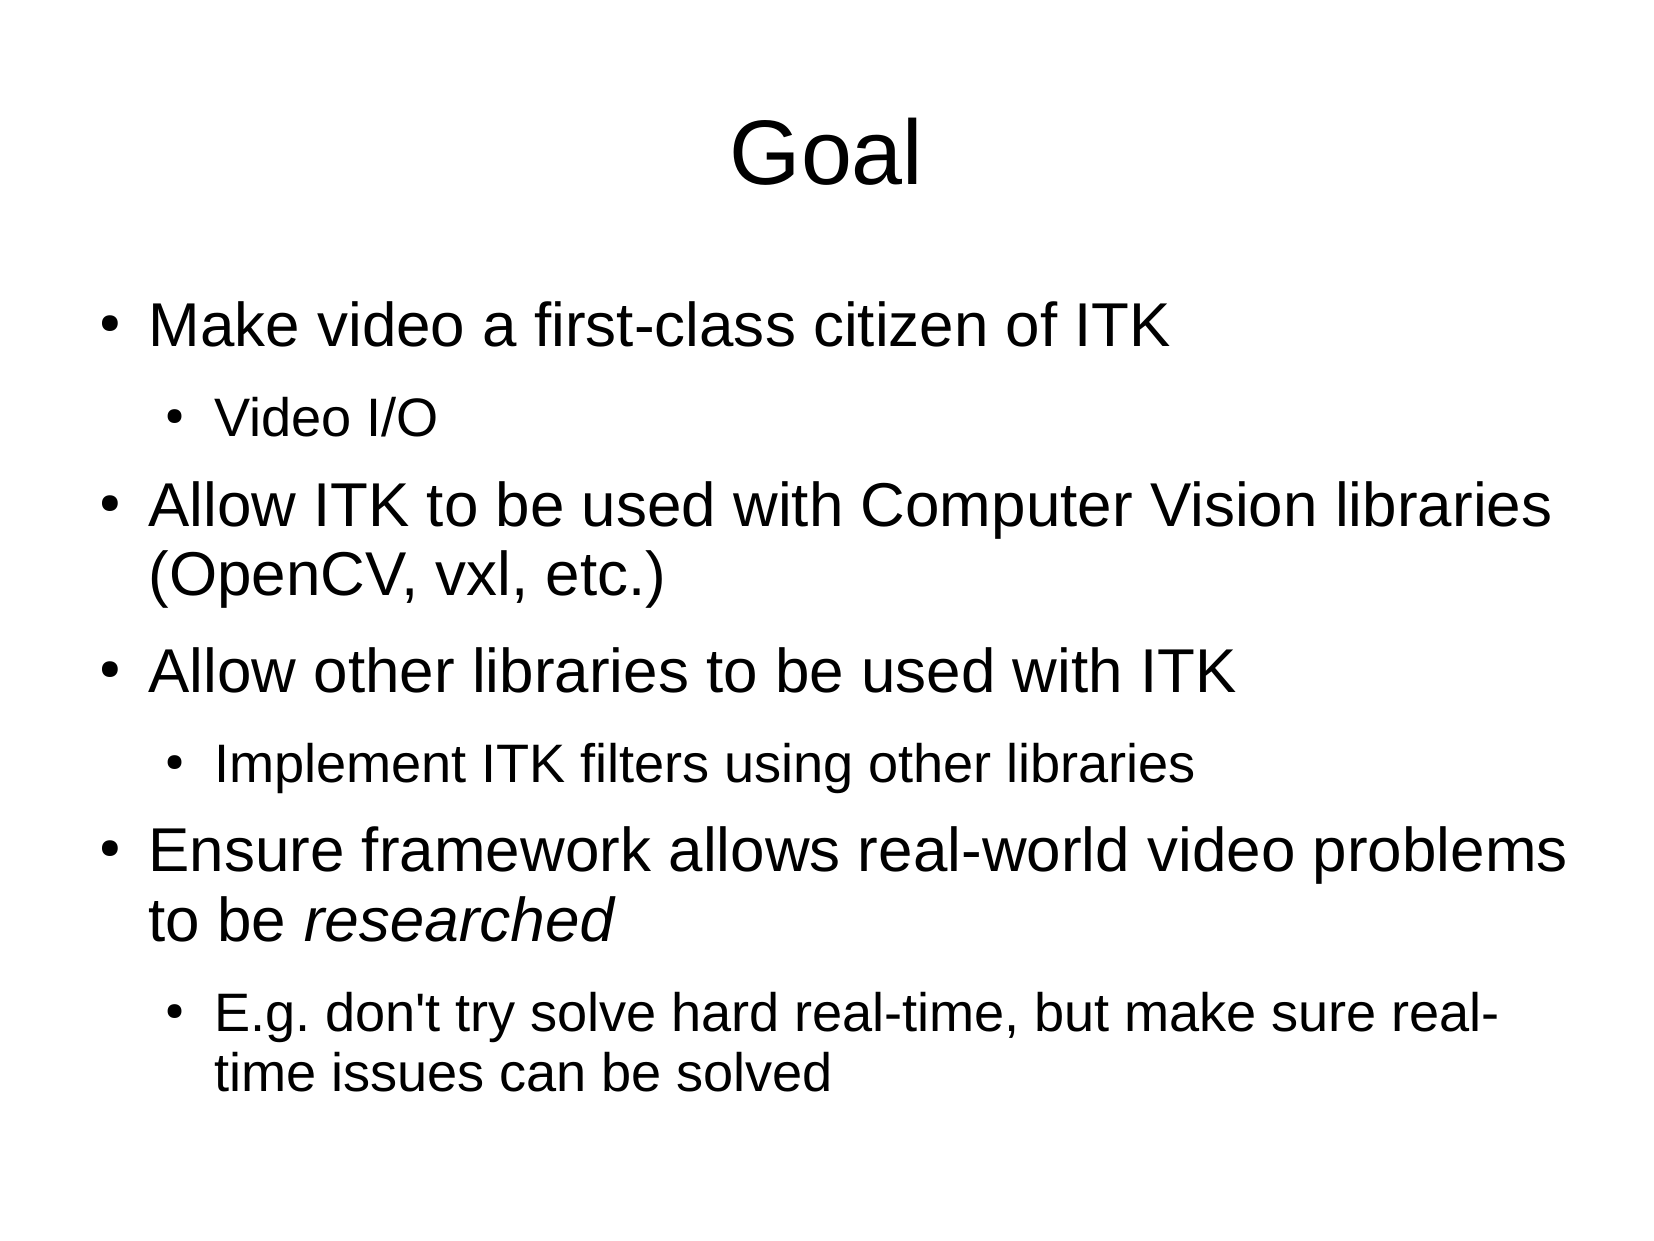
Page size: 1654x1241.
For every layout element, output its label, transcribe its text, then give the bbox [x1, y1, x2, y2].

list Make video a first-class citizen of ITK Video I/O Allow ITK to be used with Computer Vision libraries (OpenCV, vxl, etc.) Allow other libraries to be used with ITK Implement ITK filters using other libraries Ensure framework allows real-world video problems to be researched E.g. don't try solve hard real-time, but make sure real-time issues can be solved [82, 290, 1571, 1109]
title Goal [82, 49, 1571, 257]
